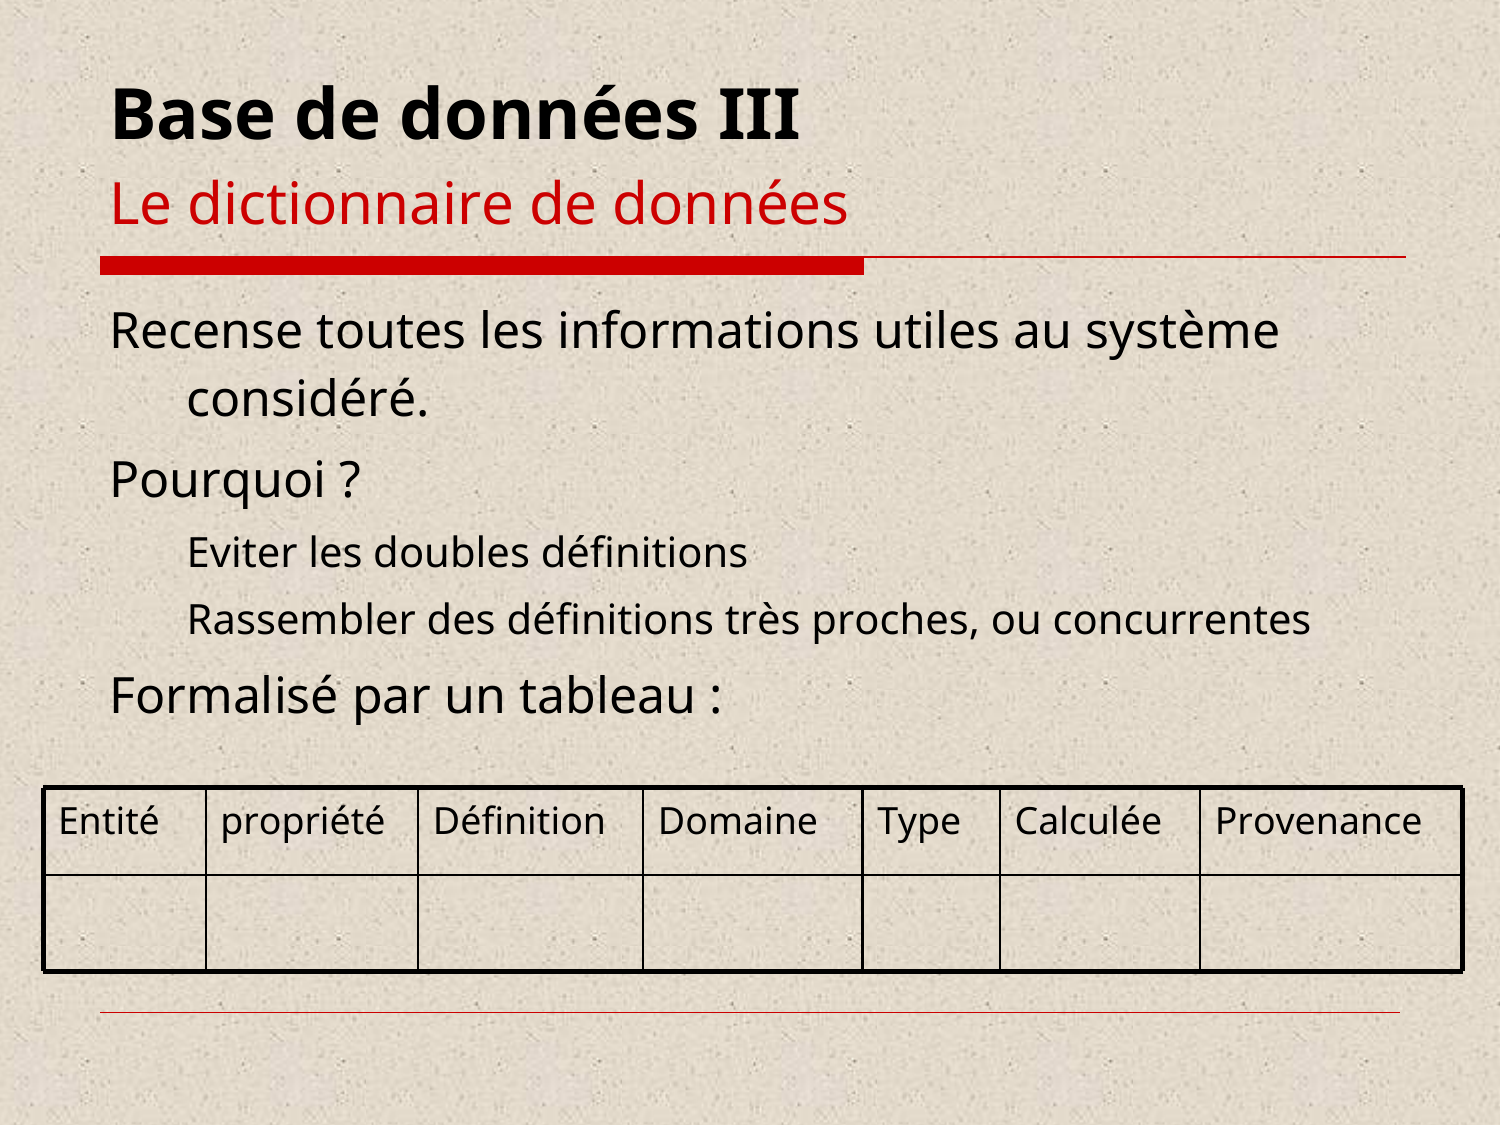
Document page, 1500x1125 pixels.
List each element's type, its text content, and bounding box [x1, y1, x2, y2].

text_box Type [864, 790, 999, 874]
text_box propriété [207, 790, 417, 874]
picture [0, 0, 1500, 1125]
text_box Définition [419, 790, 642, 874]
title Base de données III Le dictionnaire de données [94, 49, 1407, 250]
text_box Provenance [1201, 790, 1460, 874]
text_box Entité [46, 790, 205, 874]
list Recense toutes les informations utiles au système considéré. Pourquoi ? Eviter les doubles définitions Rassembler des définitions très proches, ou concurrentes Formalisé par un tableau : [94, 287, 1463, 785]
text_box Calculée [1001, 790, 1199, 874]
text_box Domaine [644, 790, 861, 874]
